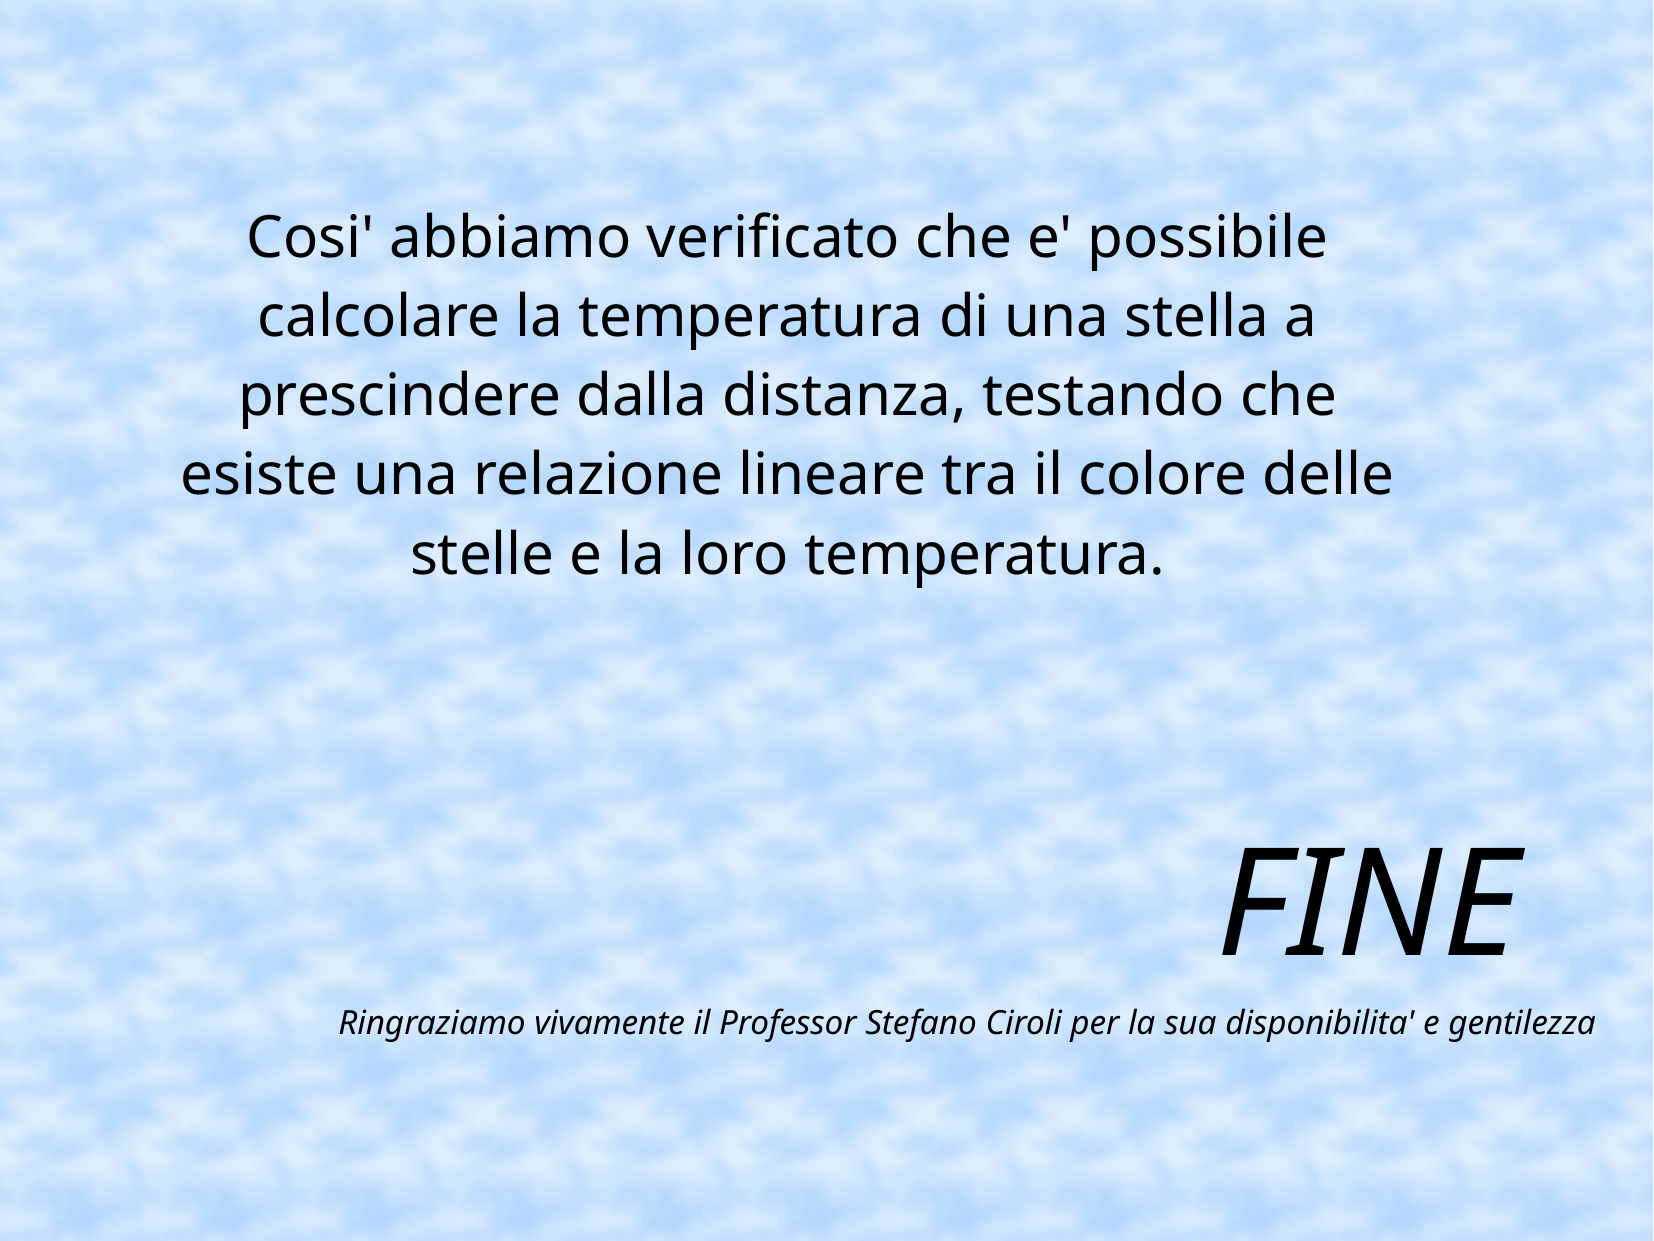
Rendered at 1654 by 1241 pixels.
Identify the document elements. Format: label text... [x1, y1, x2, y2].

text_box FINE Ringraziamo vivamente il Professor Stefano Ciroli per la sua disponibilita' e gentilezza [75, 787, 1613, 1163]
text_box Cosi' abbiamo verificato che e' possibile calcolare la temperatura di una stella a prescindere dalla distanza, testando che esiste una relazione lineare tra il colore delle stelle e la loro temperatura. [150, 187, 1426, 698]
picture [0, 0, 1654, 1241]
